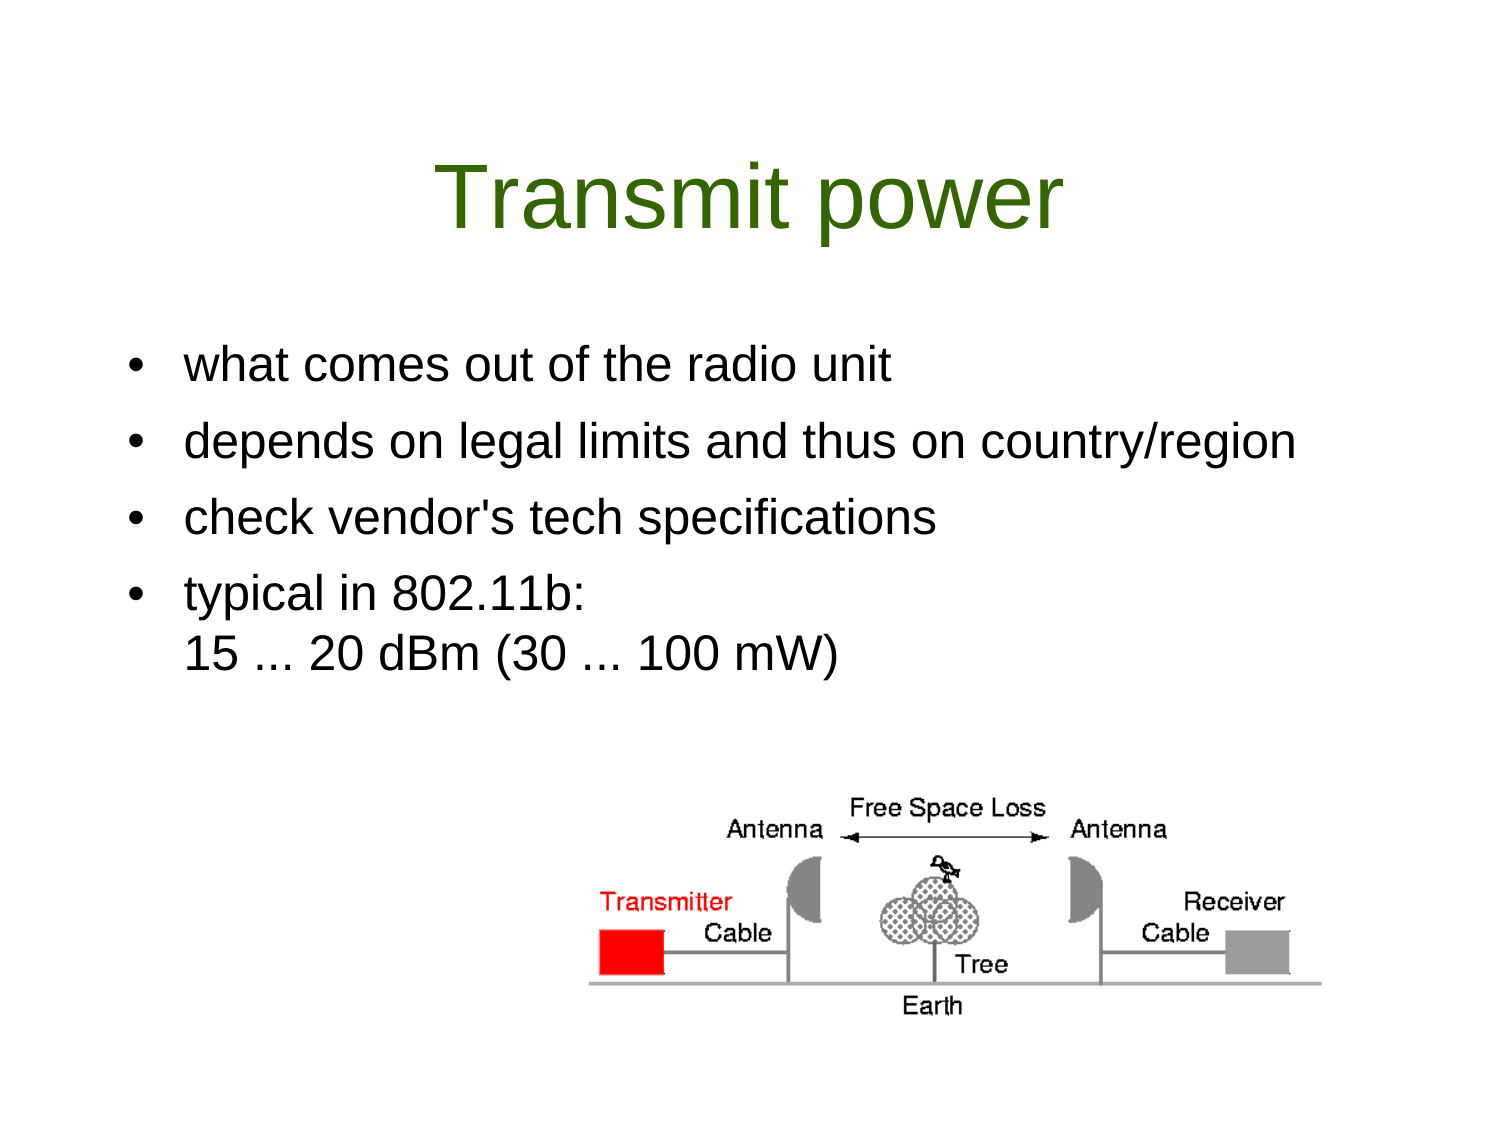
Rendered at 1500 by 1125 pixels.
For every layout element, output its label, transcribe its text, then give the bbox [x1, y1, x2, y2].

title Transmit power [112, 79, 1388, 309]
picture [584, 794, 1328, 1022]
list what comes out of the radio unit depends on legal limits and thus on country/region check vendor's tech specifications typical in 802.11b: 15 ... 20 dBm (30 ... 100 mW) [112, 324, 1455, 1000]
